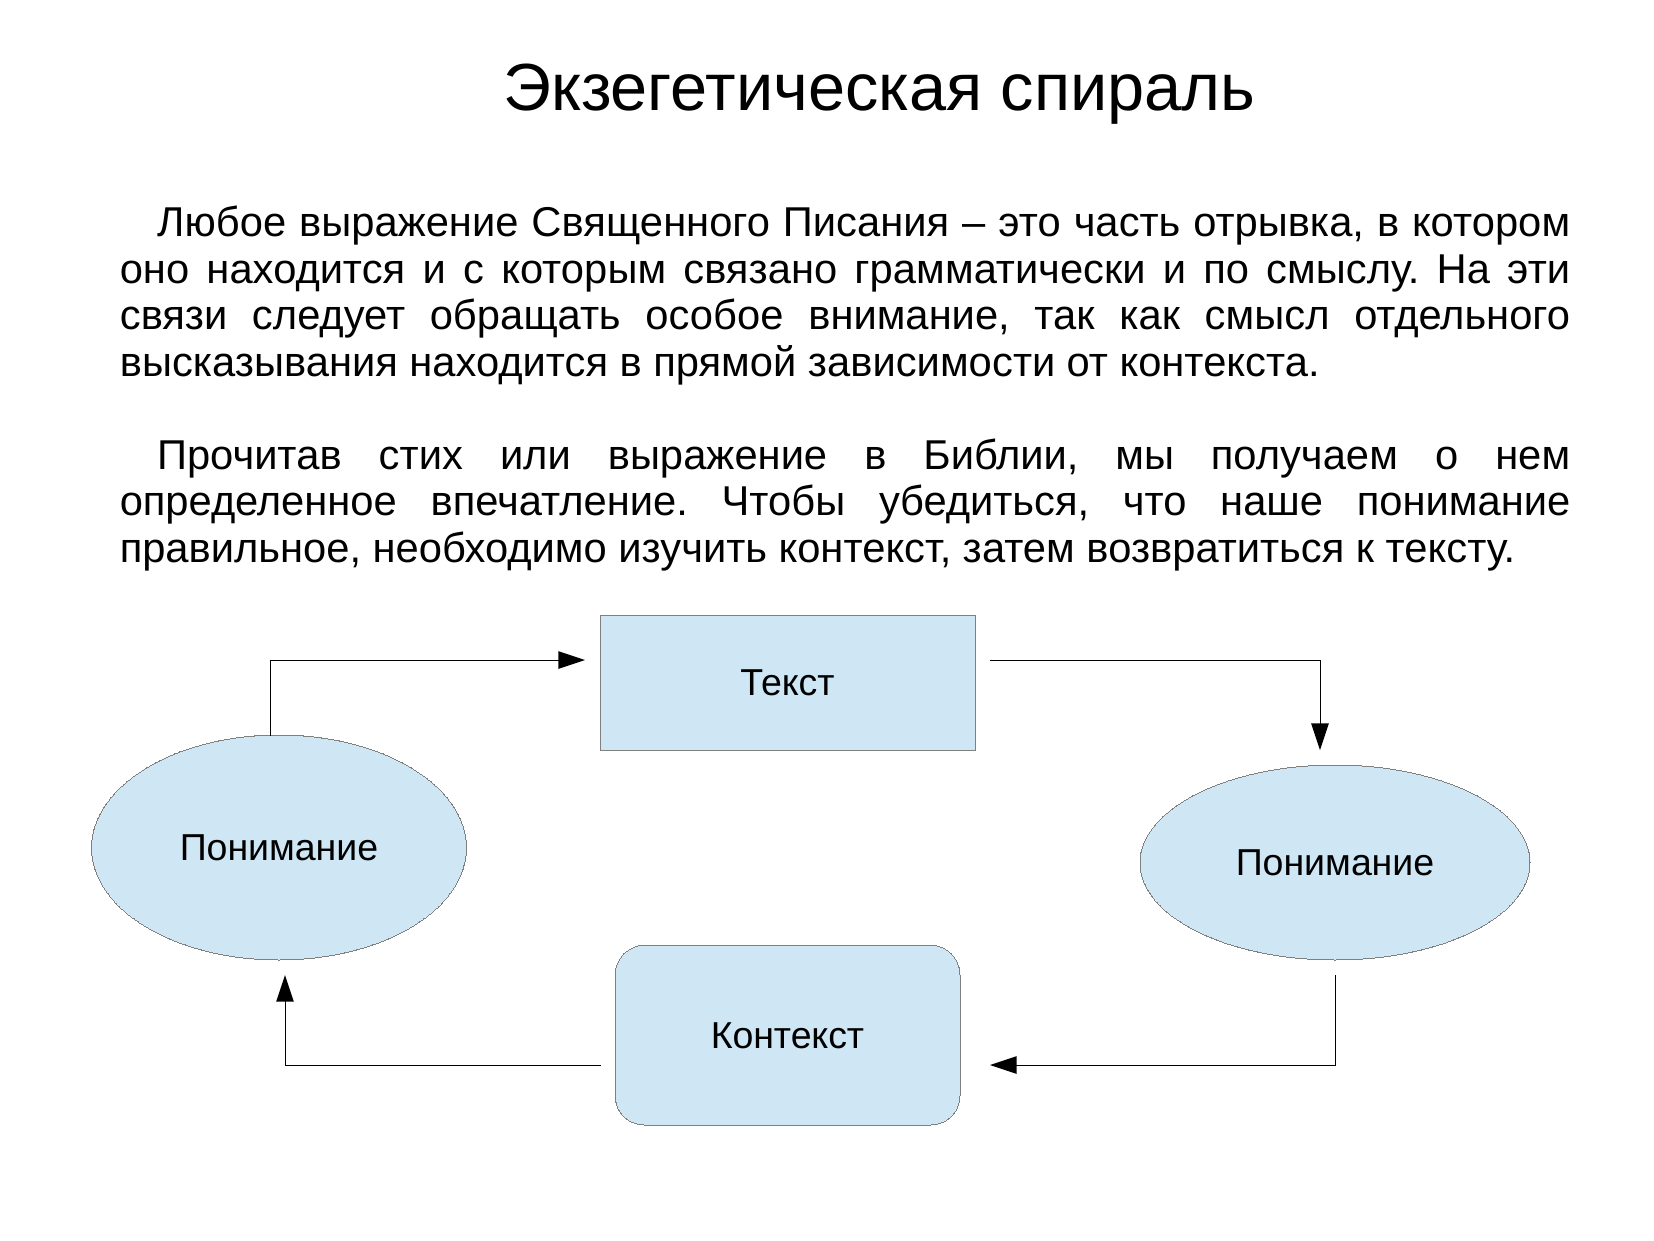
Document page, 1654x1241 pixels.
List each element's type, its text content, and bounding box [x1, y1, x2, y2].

text_box Текст [600, 615, 976, 751]
text_box Понимание [1140, 765, 1531, 961]
subtitle Экзегетическая спираль Любое выражение Священного Писания – это часть отрывка, в котором оно находится и с которым связано грамматически и по смыслу. На эти связи следует обращать особое внимание, так как смысл отдельного высказывания находится в прямой зависимости от контекста. Прочитав стих или выражение в Библии, мы получаем о нем определенное впечатление. Чтобы убедиться, что наше понимание правильное, необходимо изучить контекст, затем возвратиться к тексту. [82, 49, 1571, 1109]
text_box Контекст [615, 945, 961, 1126]
text_box Понимание [91, 735, 467, 961]
